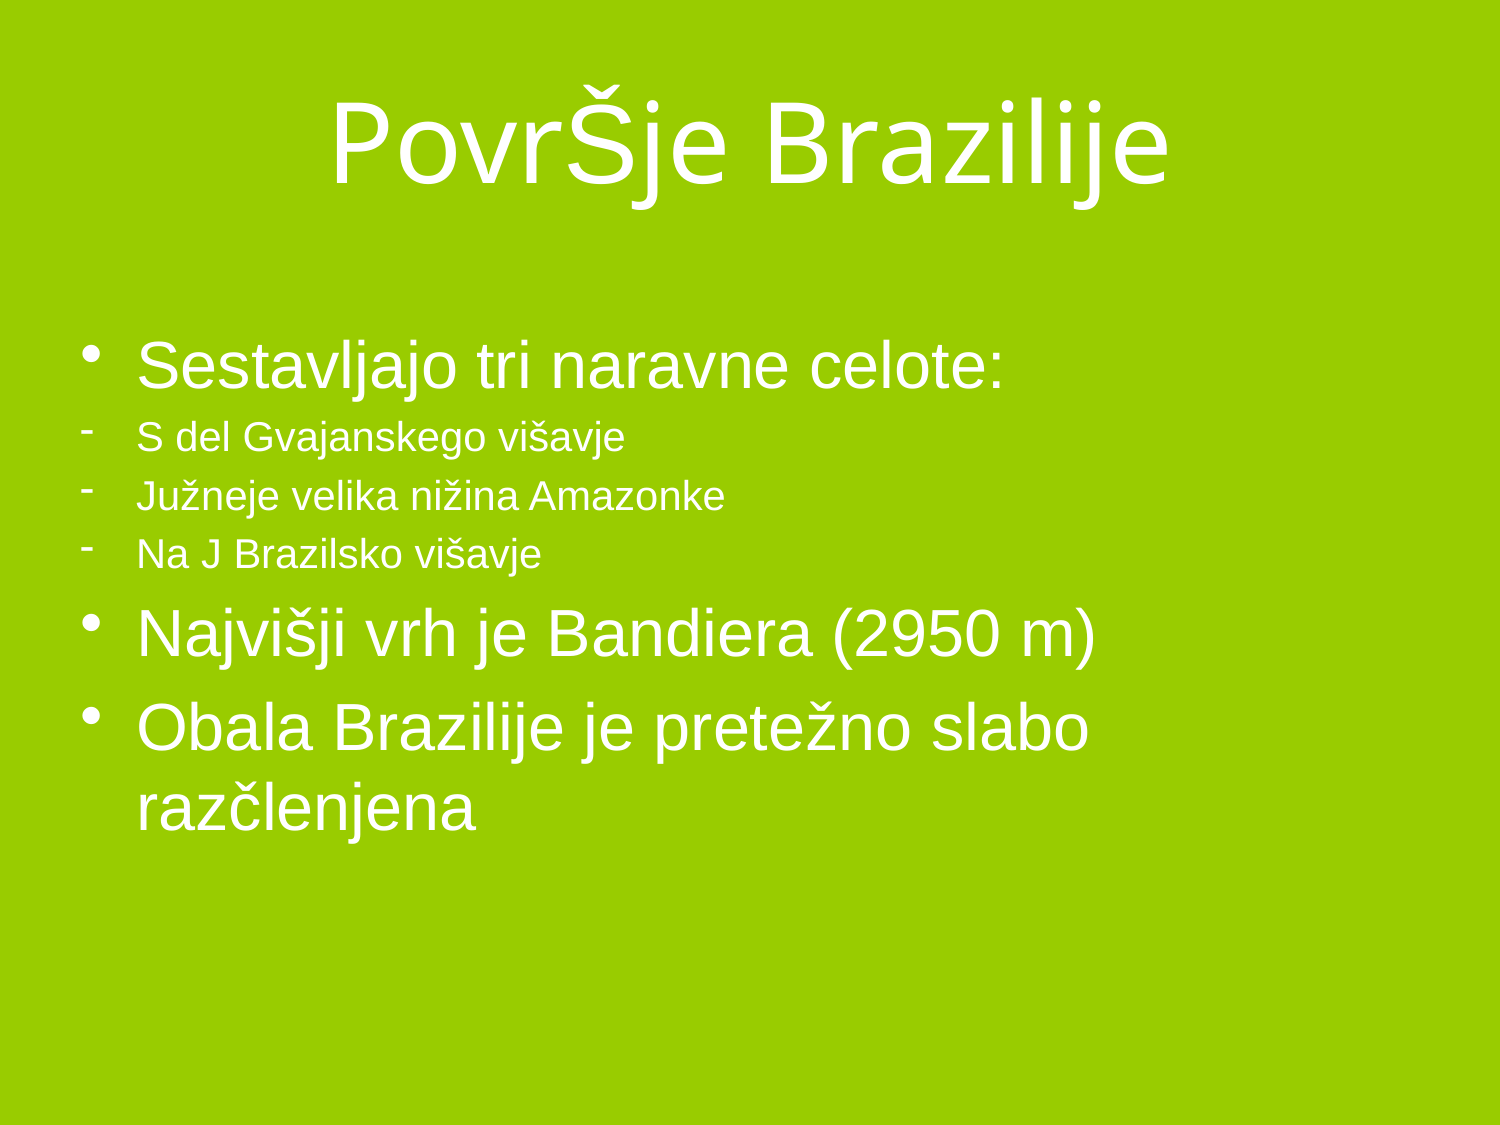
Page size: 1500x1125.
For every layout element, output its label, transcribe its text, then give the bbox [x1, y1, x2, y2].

title PovrŠje Brazilije [75, 45, 1425, 233]
list Sestavljajo tri naravne celote: S del Gvajanskego višavje Južneje velika nižina Amazonke Na J Brazilsko višavje Najvišji vrh je Bandiera (2950 m) Obala Brazilije je pretežno slabo razčlenjena [64, 314, 1415, 1035]
